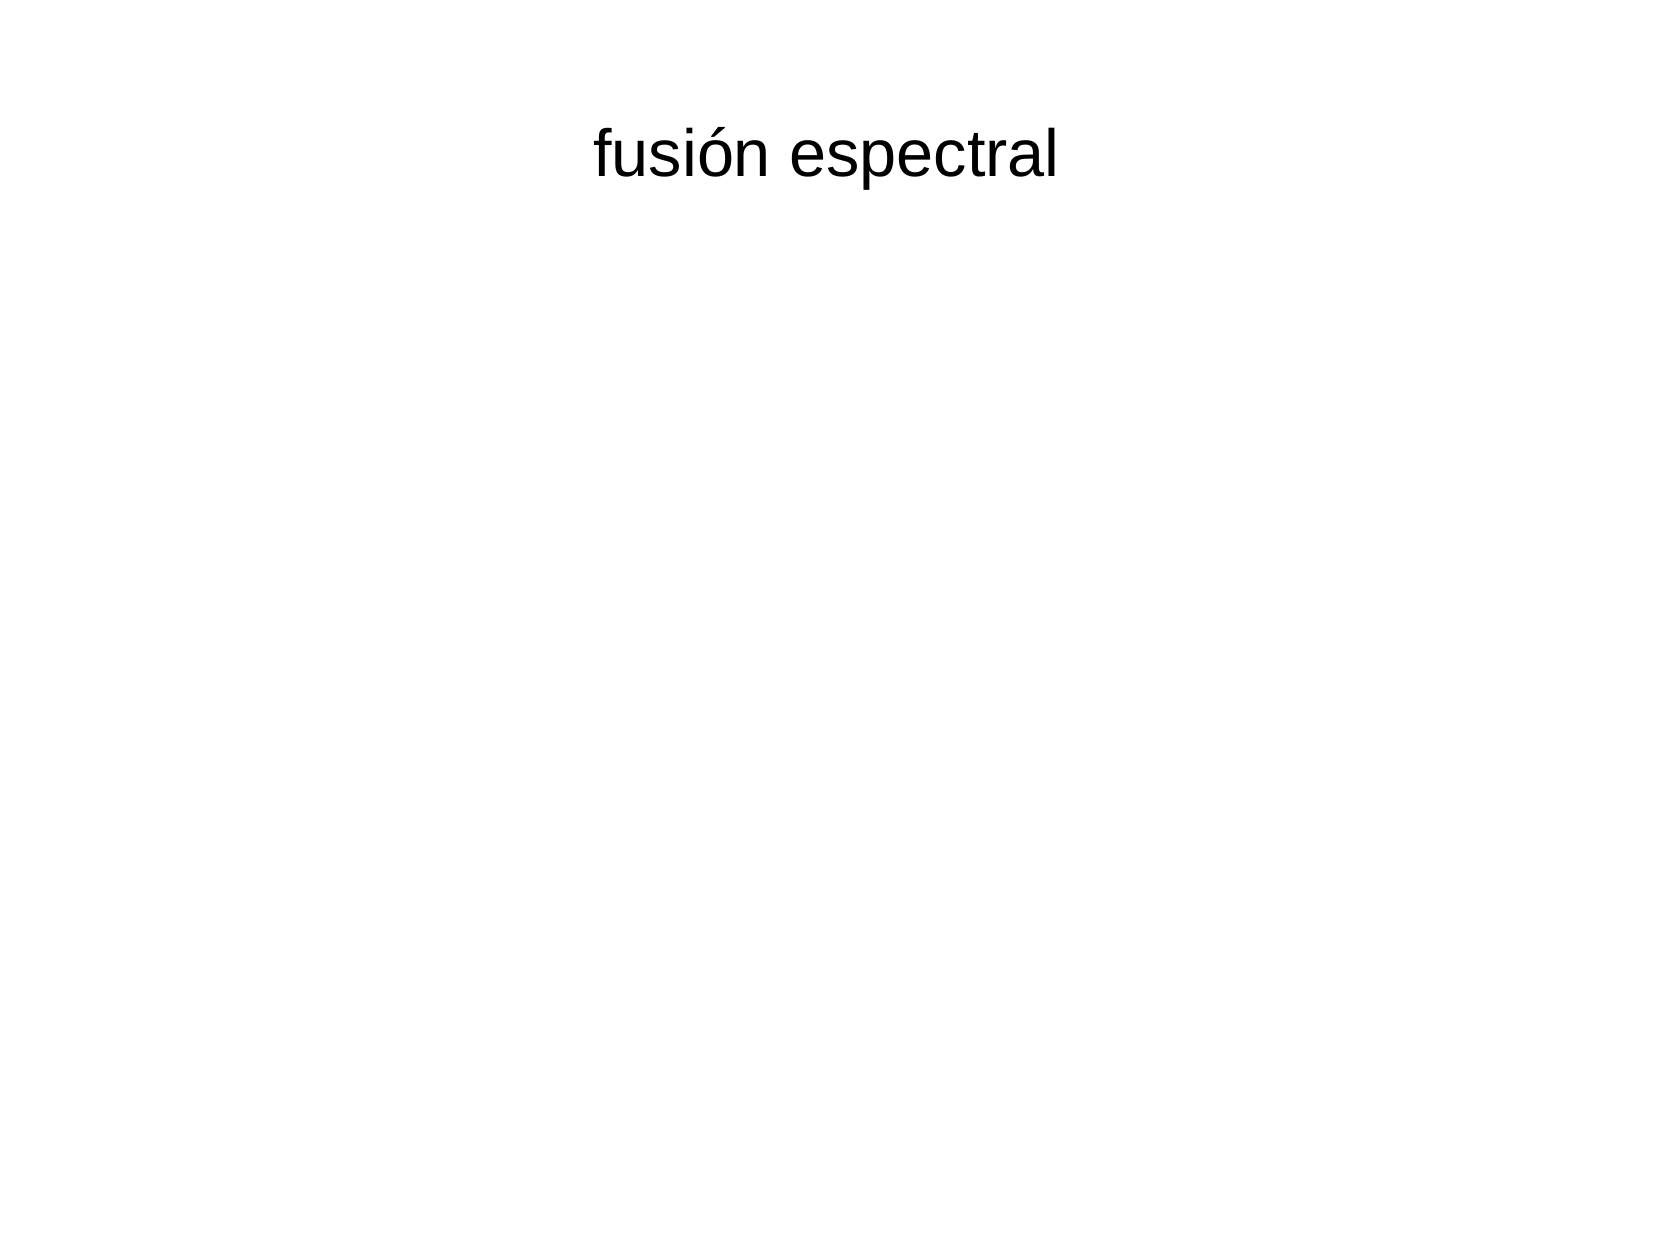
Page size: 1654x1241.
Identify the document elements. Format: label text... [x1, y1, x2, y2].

title fusión espectral [82, 56, 1571, 250]
